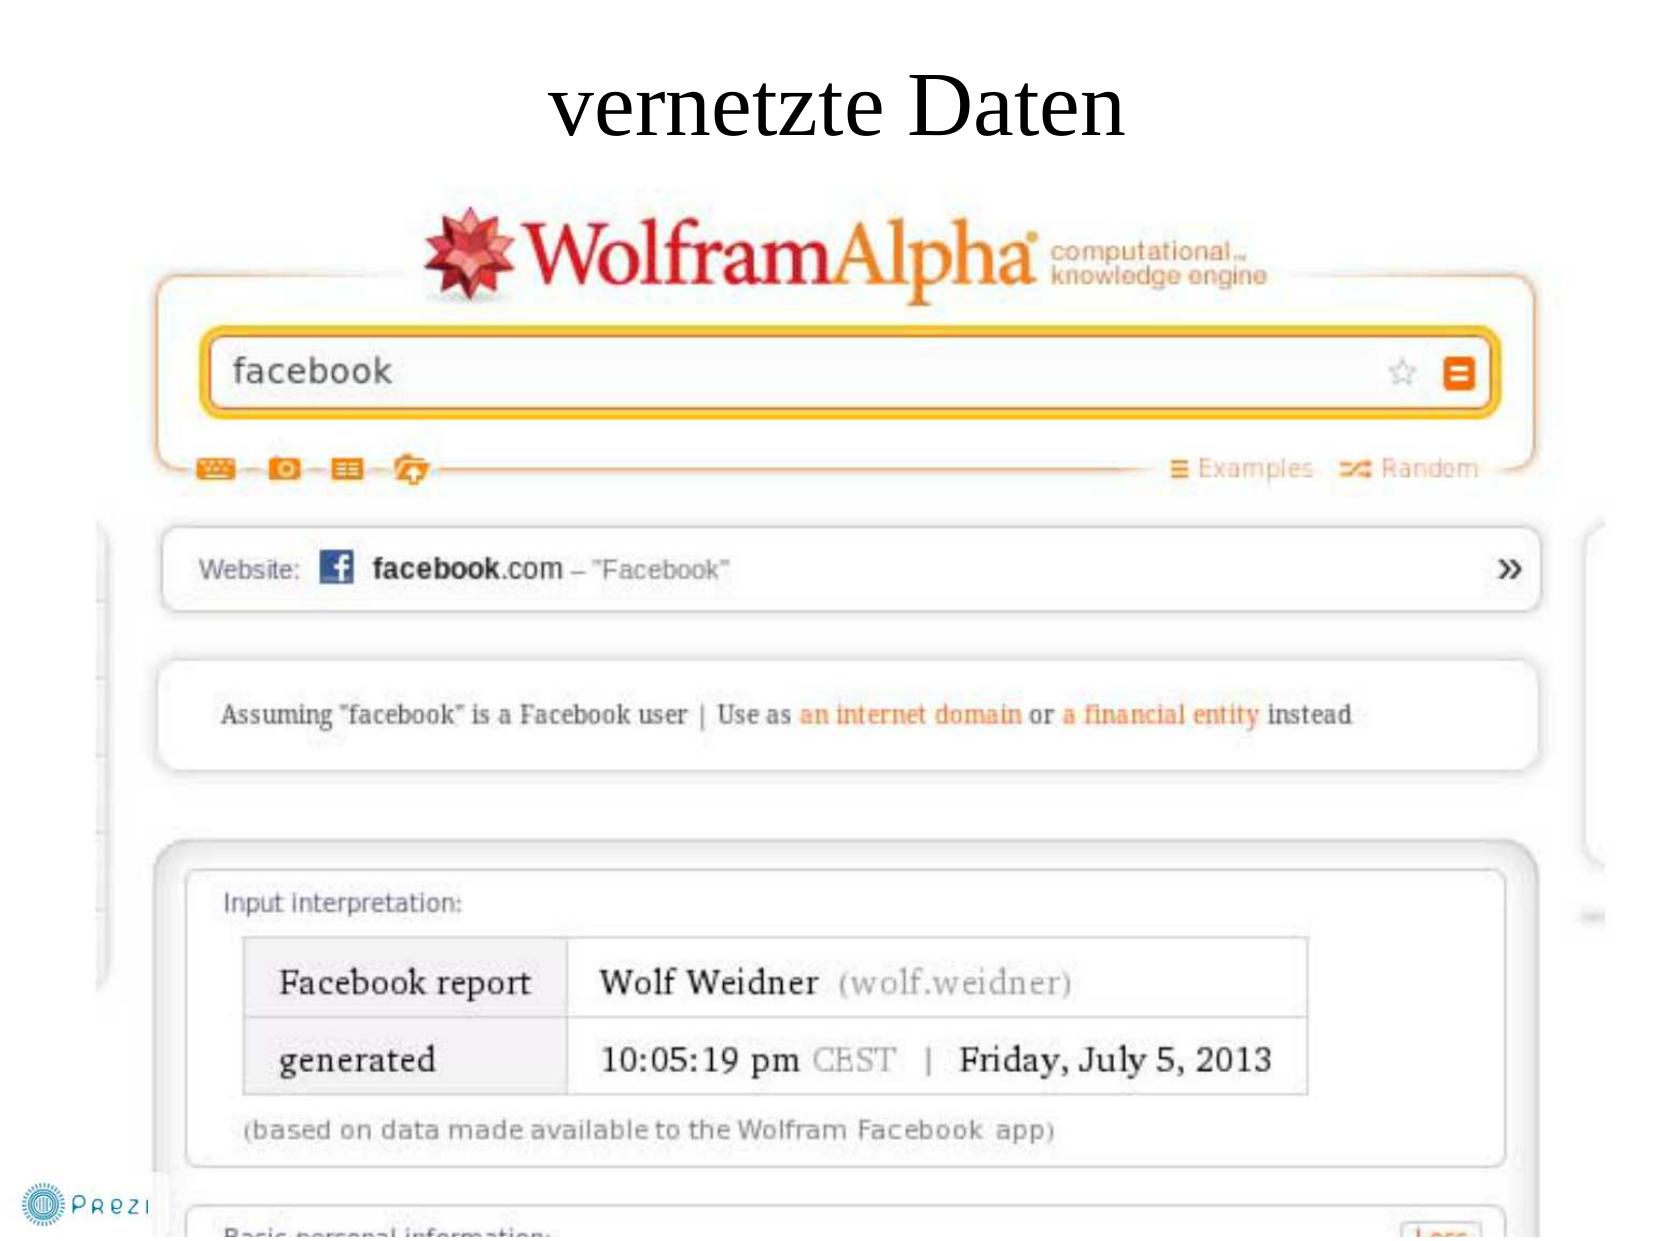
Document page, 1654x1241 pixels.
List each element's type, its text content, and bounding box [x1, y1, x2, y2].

title vernetzte Daten [82, 0, 1571, 208]
picture [8, 0, 1654, 1237]
